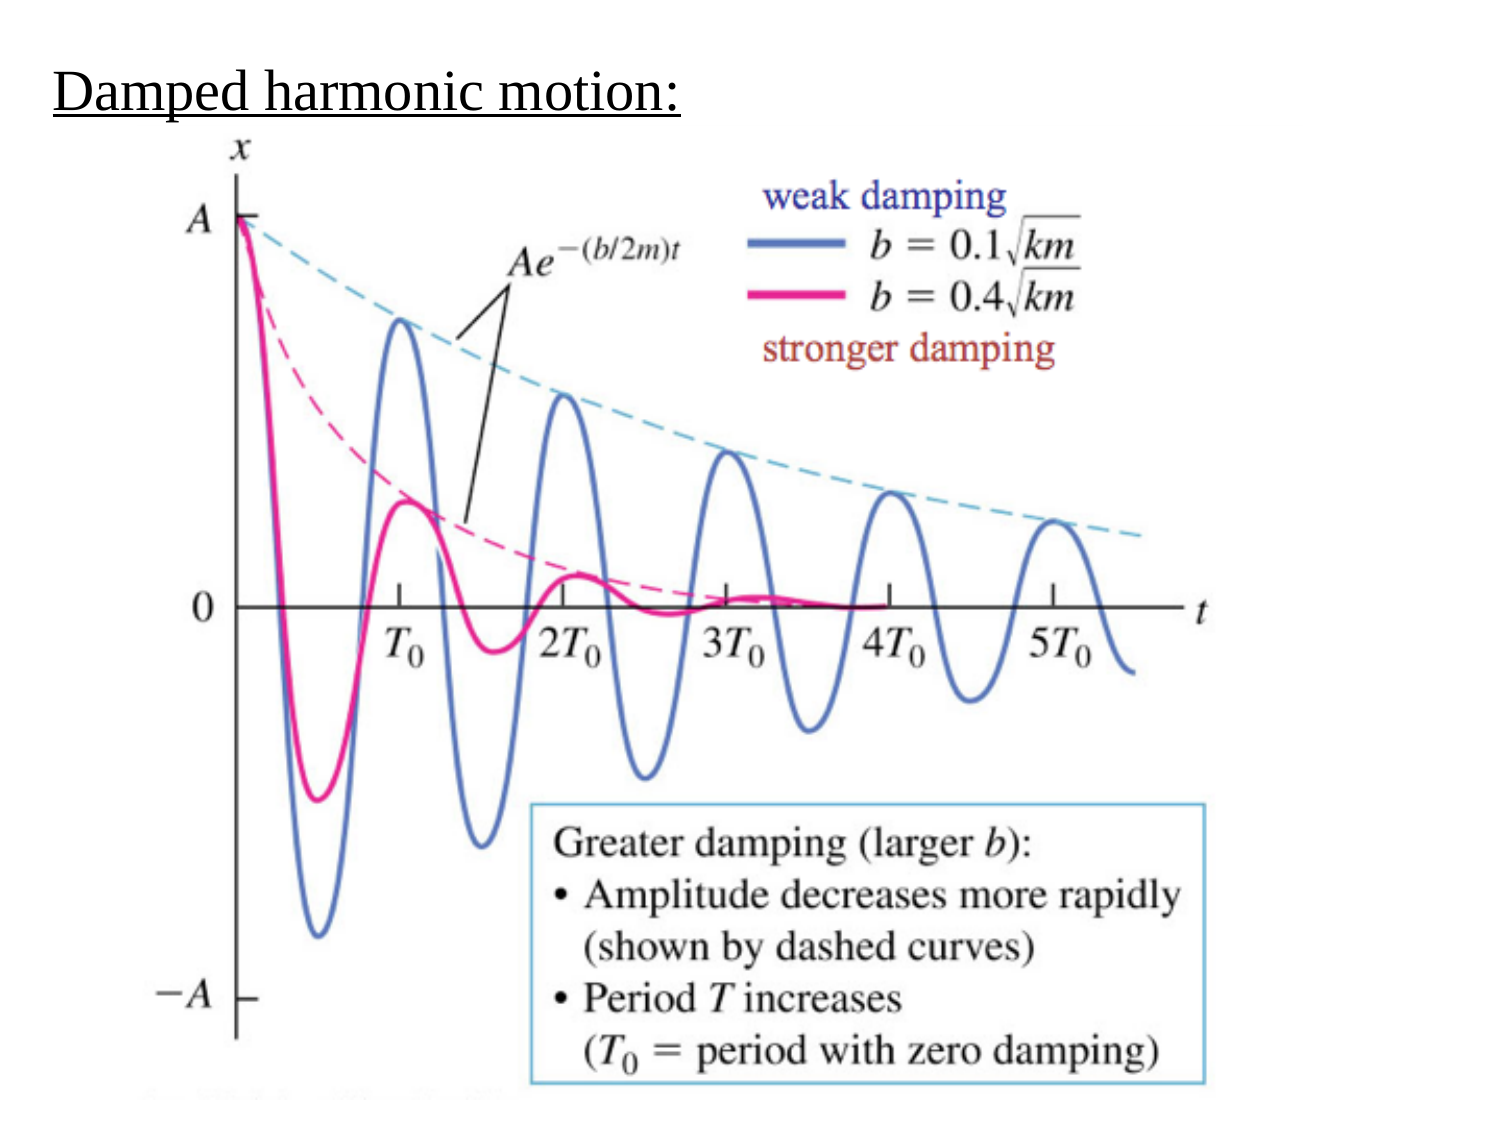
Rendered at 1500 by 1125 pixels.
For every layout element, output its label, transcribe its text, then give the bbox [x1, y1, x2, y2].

picture [137, 124, 1303, 1101]
title Damped harmonic motion: [37, 37, 775, 138]
